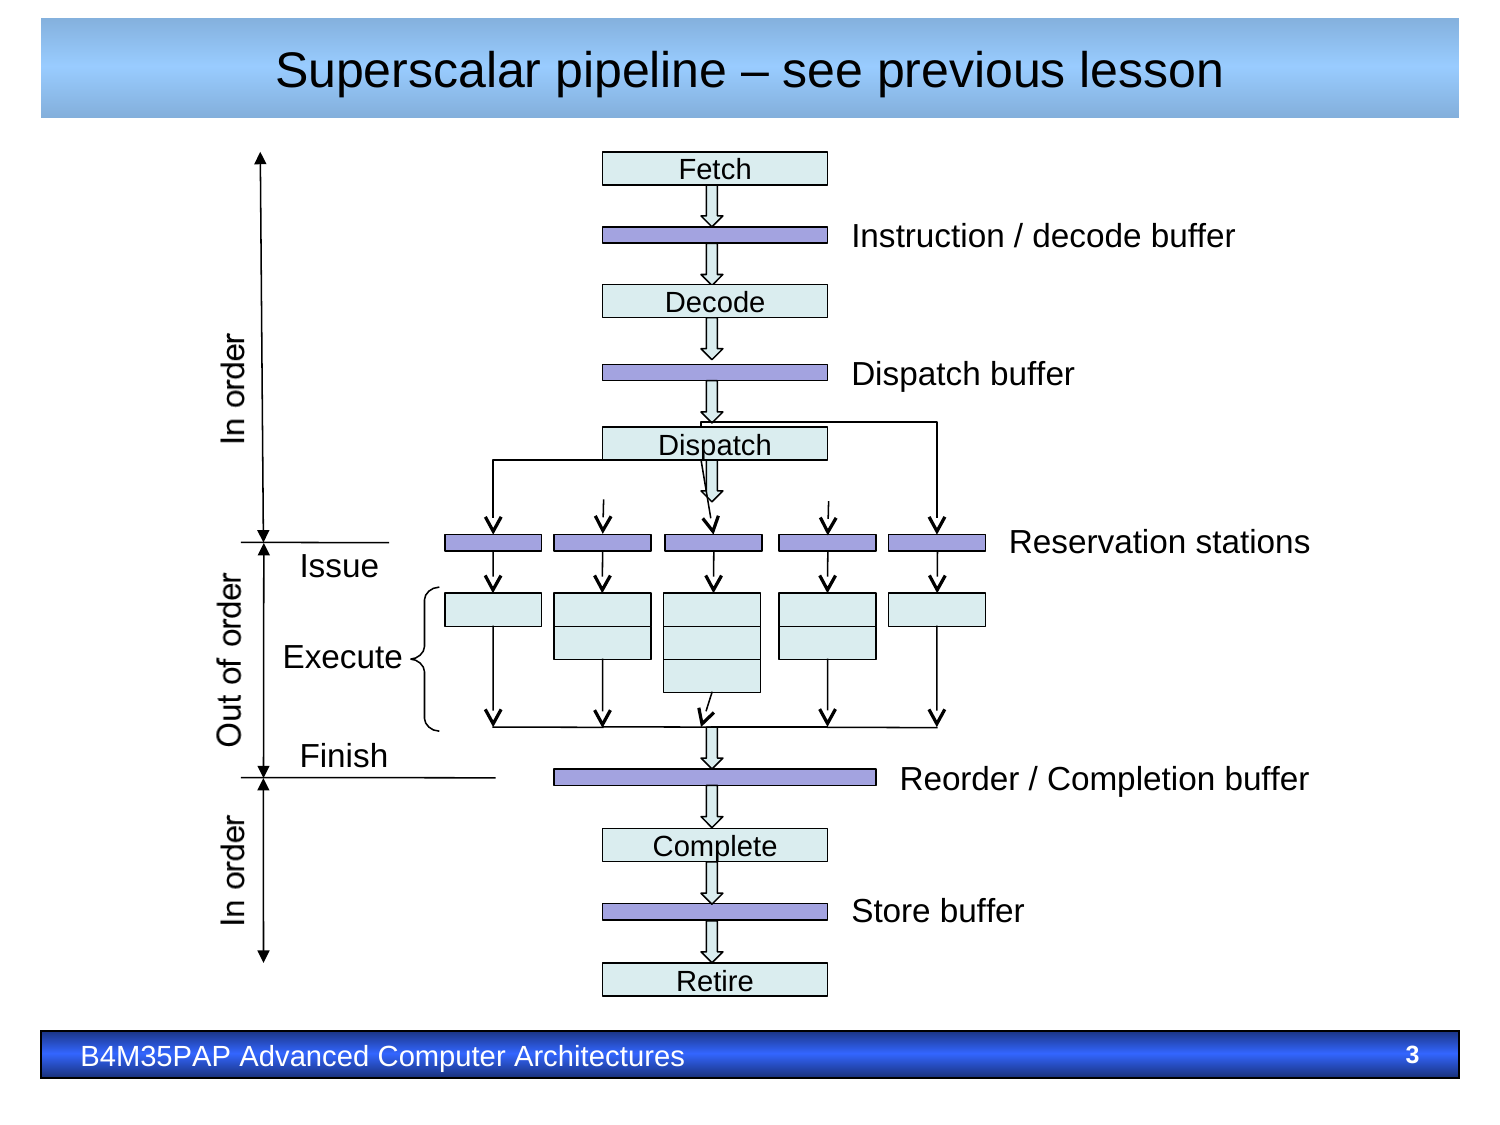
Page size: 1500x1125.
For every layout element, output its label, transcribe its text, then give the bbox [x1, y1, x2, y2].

text_box [701, 318, 723, 360]
text_box Issue [275, 538, 517, 590]
text_box [665, 534, 762, 552]
text_box Execute [269, 629, 423, 682]
text_box [706, 460, 723, 502]
text_box Retire [602, 962, 828, 996]
text_box [888, 593, 986, 627]
text_box [444, 534, 542, 552]
text_box [779, 534, 877, 552]
text_box [663, 593, 761, 693]
text_box Complete [602, 828, 828, 862]
text_box [602, 862, 827, 962]
text_box [602, 185, 827, 284]
text_box [554, 728, 876, 828]
text_box [554, 593, 652, 660]
text_box Dispatch [602, 426, 828, 460]
text_box Dispatch buffer [827, 346, 1355, 398]
text_box Reorder / Completion buffer [876, 751, 1381, 803]
text_box [554, 534, 652, 552]
text_box Decode [602, 284, 828, 318]
text_box Store buffer [827, 883, 1069, 935]
text_box Finish [275, 727, 517, 780]
text_box [602, 364, 827, 422]
text_box [444, 593, 542, 627]
picture [183, 207, 273, 466]
text_box Reservation stations [985, 514, 1402, 567]
text_box Fetch [602, 151, 828, 185]
title Superscalar pipeline – see previous lesson [41, 18, 1459, 118]
text_box Instruction / decode buffer [827, 208, 1355, 260]
picture [183, 779, 273, 964]
picture [178, 552, 269, 768]
text_box Execute [417, 629, 500, 682]
text_box [888, 534, 985, 552]
text_box [779, 593, 877, 660]
